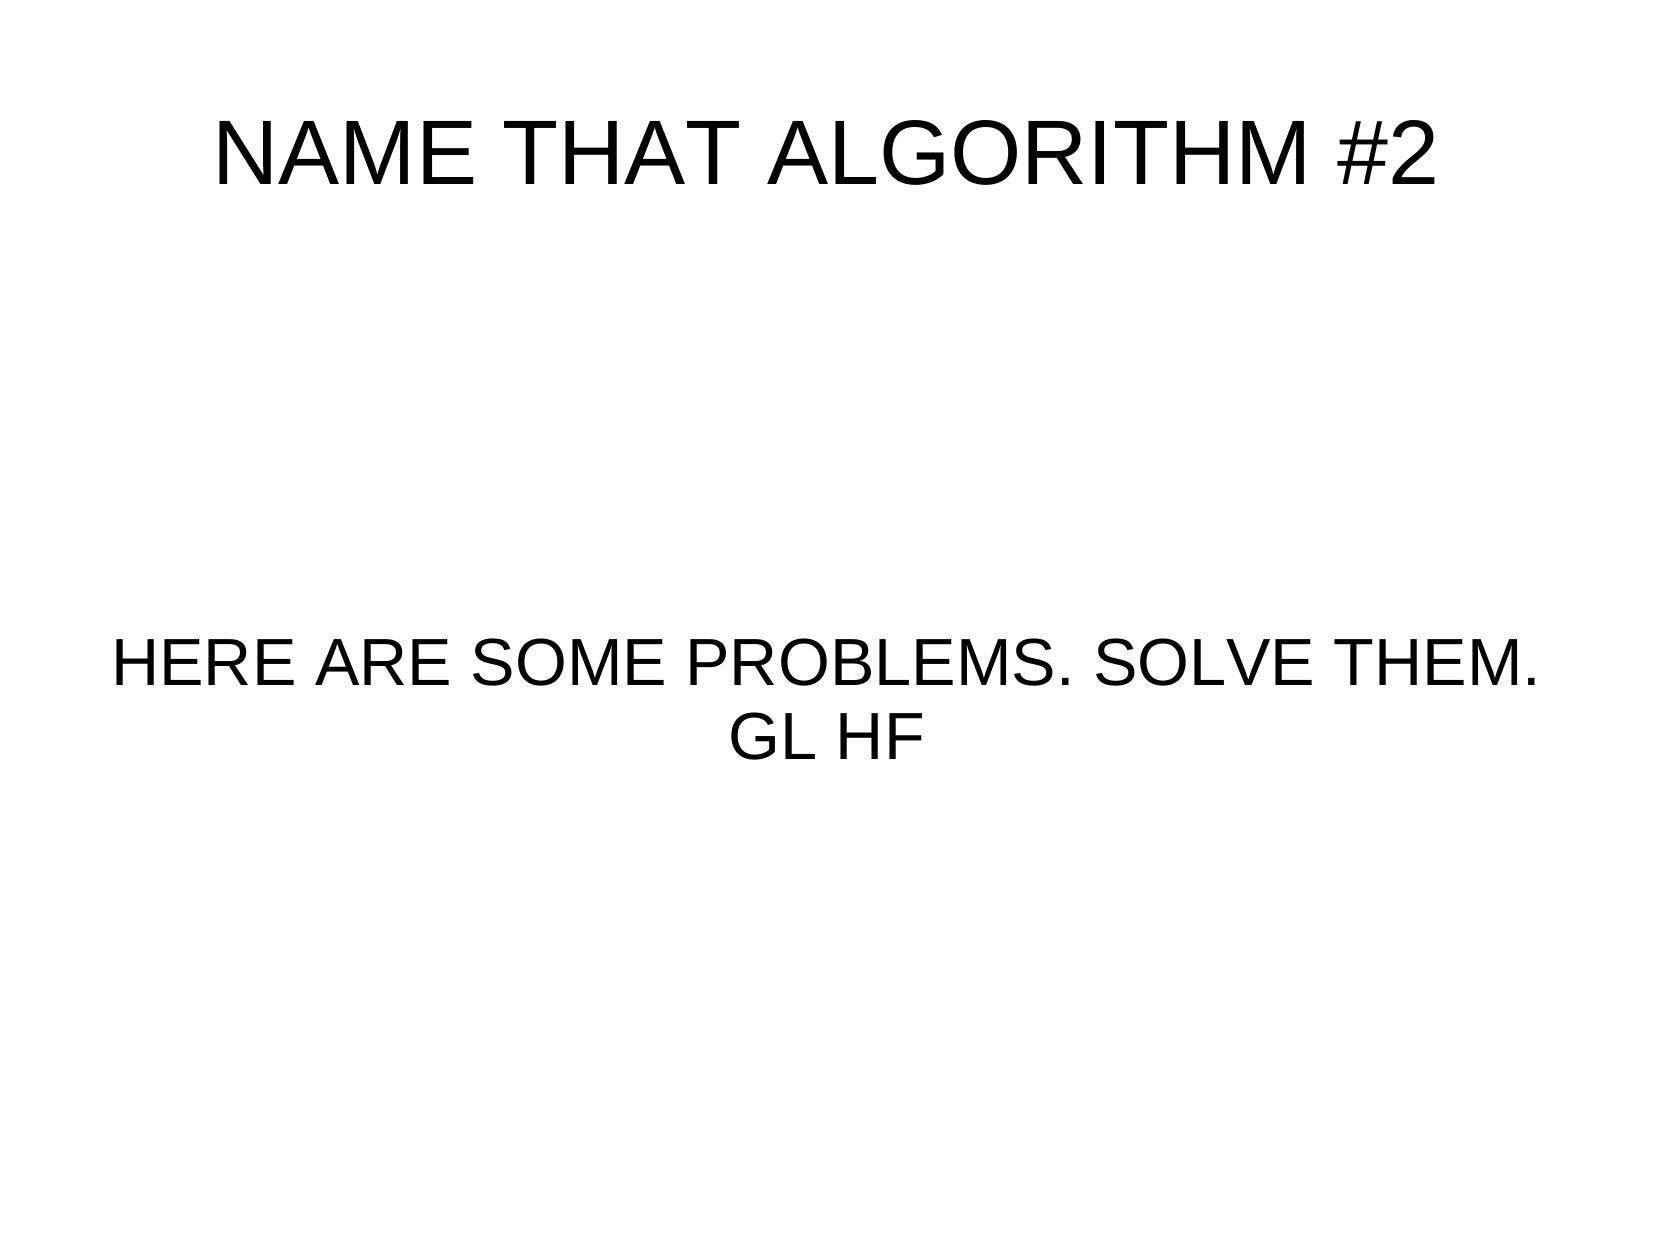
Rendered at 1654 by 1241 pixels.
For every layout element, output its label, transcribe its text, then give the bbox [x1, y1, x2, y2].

subtitle HERE ARE SOME PROBLEMS. SOLVE THEM. GL HF [82, 297, 1571, 1102]
title NAME THAT ALGORITHM #2 [82, 56, 1571, 250]
